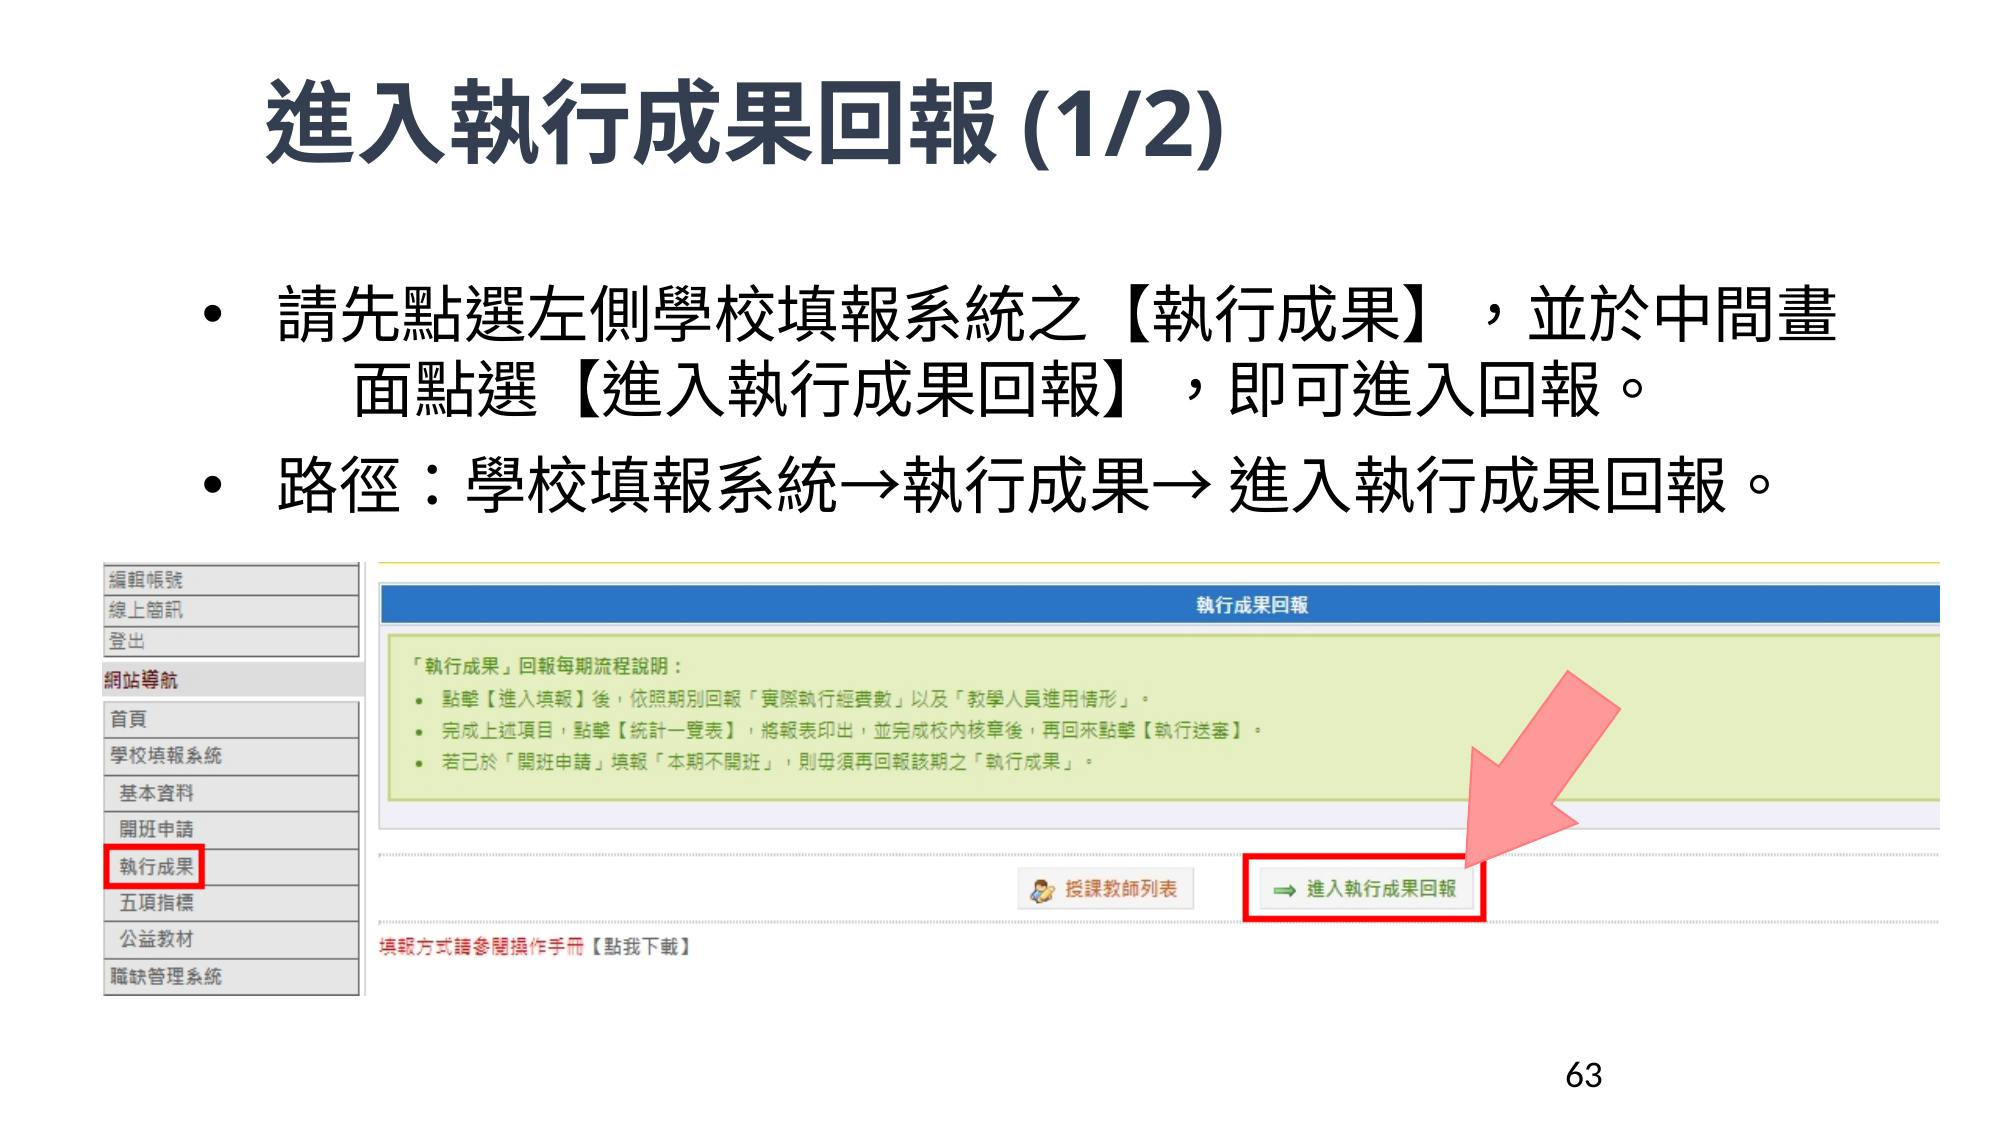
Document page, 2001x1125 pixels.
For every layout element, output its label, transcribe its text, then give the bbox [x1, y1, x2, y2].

picture [102, 562, 1940, 996]
subtitle 請先點選左側學校填報系統之【執行成果】，並於中間畫面點選【進入執行成果回報】，即可進入回報。 路徑：學校填報系統→執行成果→ 進入執行成果回報。 [186, 267, 1900, 562]
text_box 進入執行成果回報(1/2) [250, 58, 1241, 183]
text_box [1550, 1042, 2000, 1103]
text_box [1465, 671, 1621, 868]
